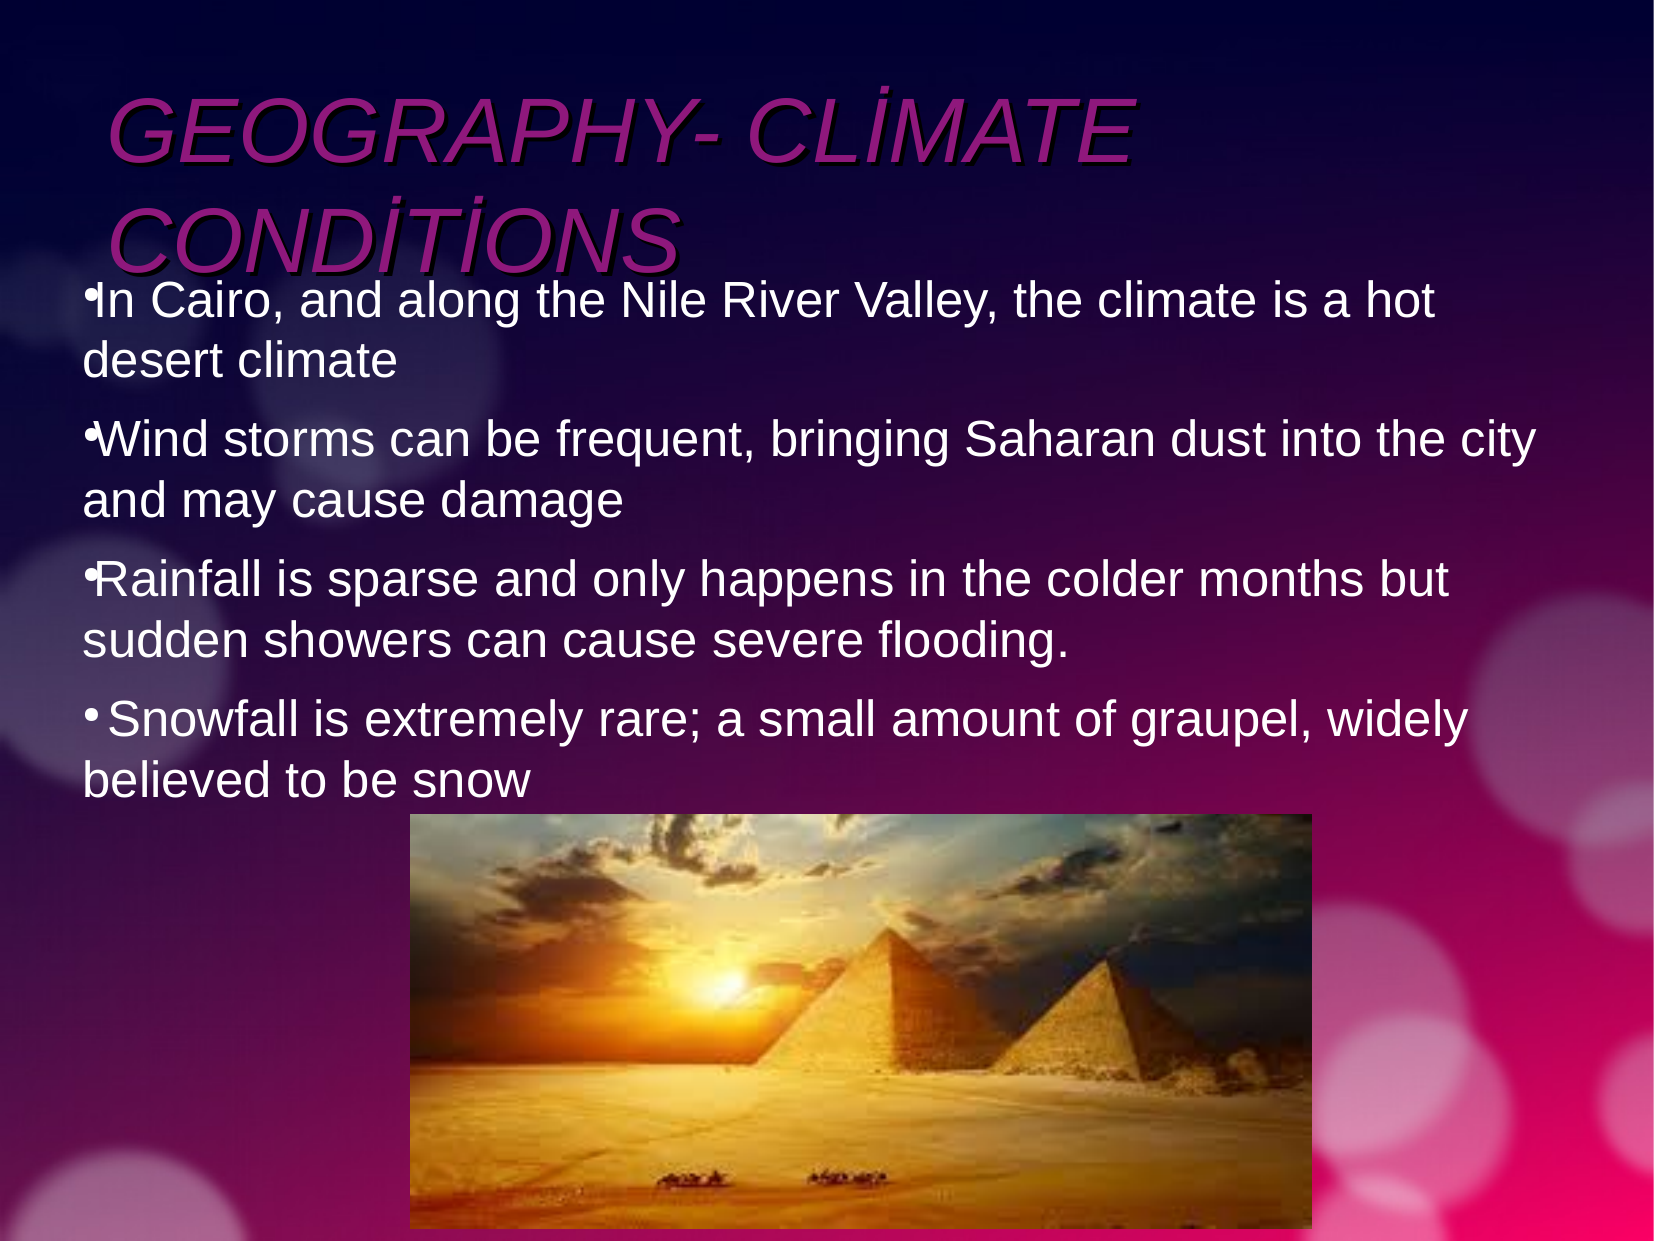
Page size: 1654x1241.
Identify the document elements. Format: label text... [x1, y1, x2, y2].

picture [410, 814, 1312, 1229]
title GEOGRAPHY- CLİMATE CONDİTİONS [106, 70, 1595, 278]
list In Cairo, and along the Nile River Valley, the climate is a hot desert climate Wind storms can be frequent, bringing Saharan dust into the city and may cause damage Rainfall is sparse and only happens in the colder months but sudden showers can cause severe flooding. Snowfall is extremely rare; a small amount of graupel, widely believed to be snow [82, 266, 1571, 815]
